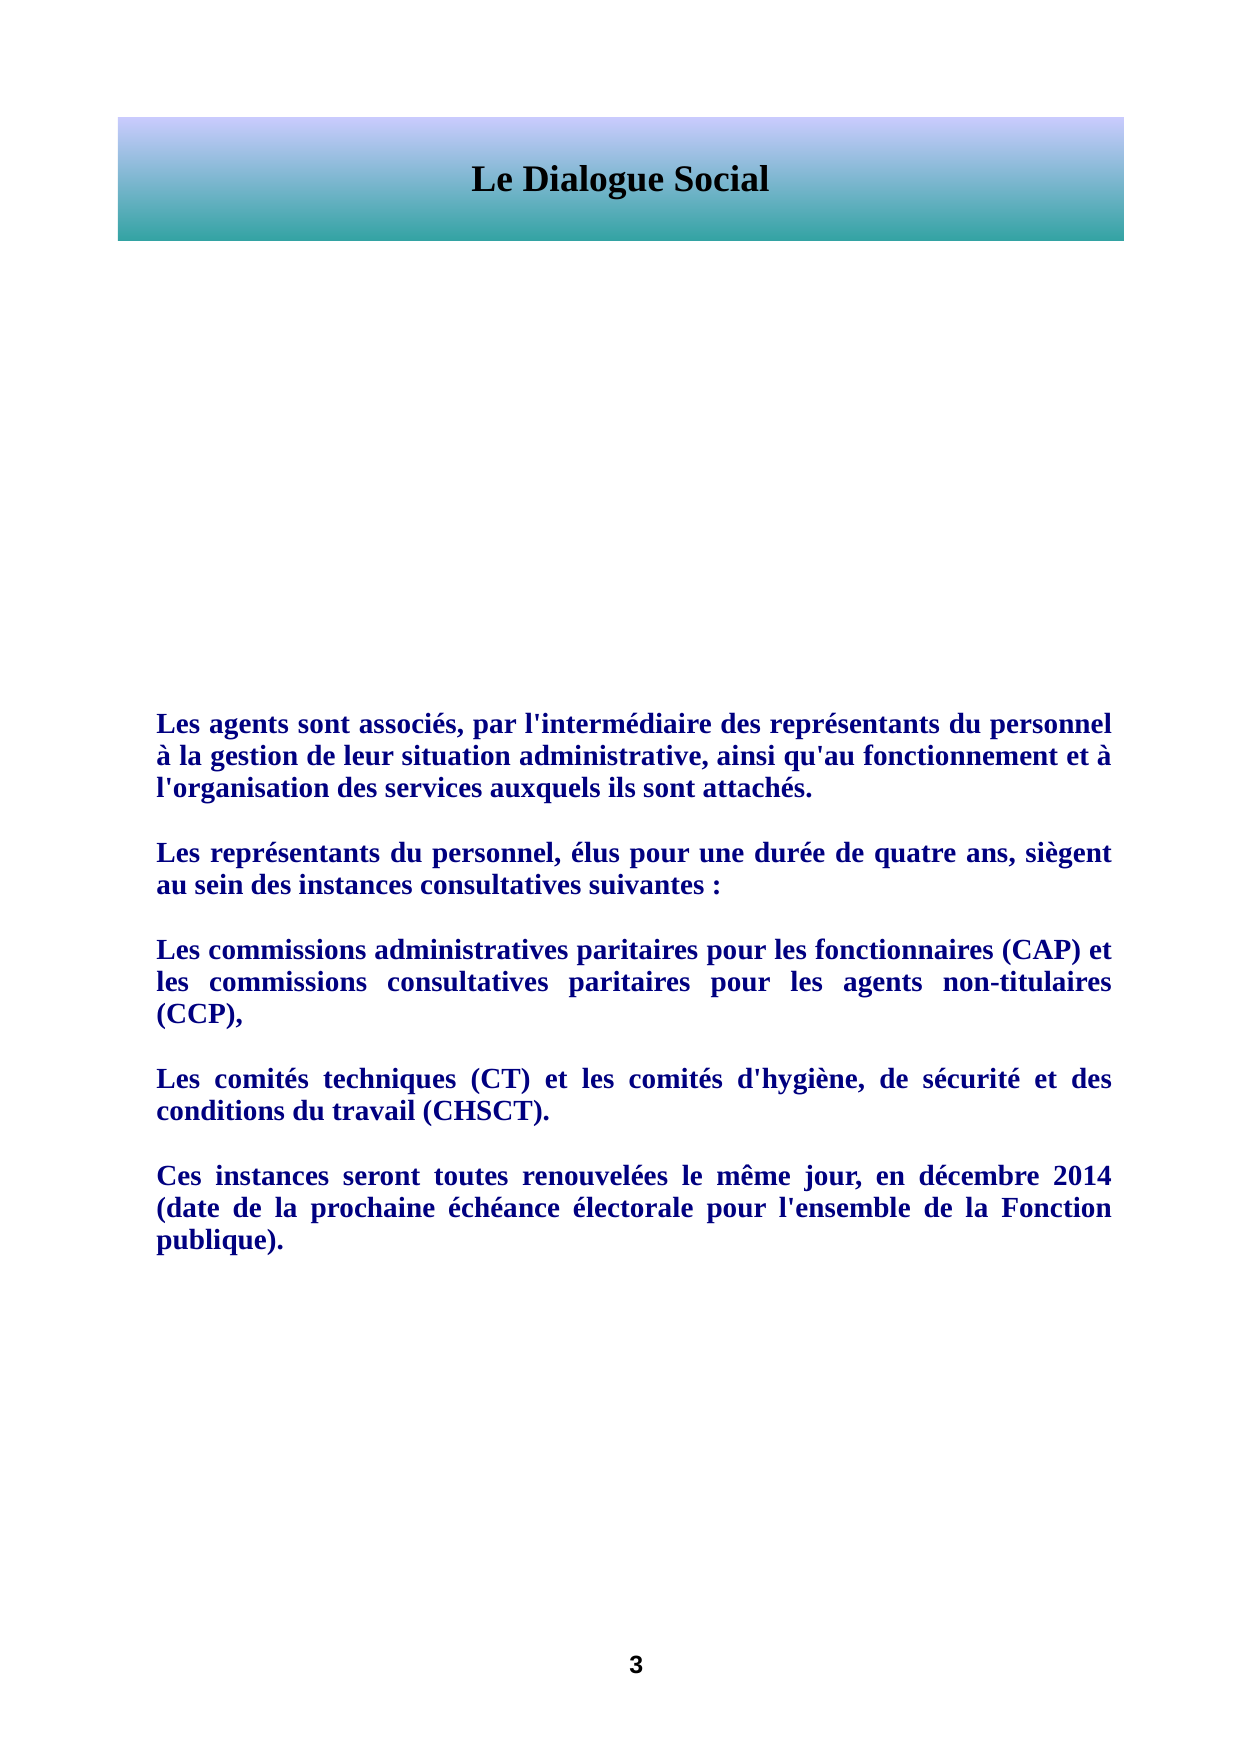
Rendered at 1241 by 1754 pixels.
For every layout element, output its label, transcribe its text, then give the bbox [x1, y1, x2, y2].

subtitle Les agents sont associés, par l'intermédiaire des représentants du personnel à la gestion de leur situation administrative, ainsi qu'au fonctionnement et à l'organisation des services auxquels ils sont attachés. Les représentants du personnel, élus pour une durée de quatre ans, siègent au sein des instances consultatives suivantes : Les commissions administratives paritaires pour les fonctionnaires (CAP) et les commissions consultatives paritaires pour les agents non-titulaires (CCP), Les comités techniques (CT) et les comités d'hygiène, de sécurité et des conditions du travail (CHSCT). Ces instances seront toutes renouvelées le même jour, en décembre 2014 (date de la prochaine échéance électorale pour l'ensemble de la Fonction publique). [115, 441, 1125, 1522]
text_box 3 [614, 1643, 678, 1688]
picture [59, 59, 1182, 1695]
title Le Dialogue Social [117, 117, 1124, 241]
